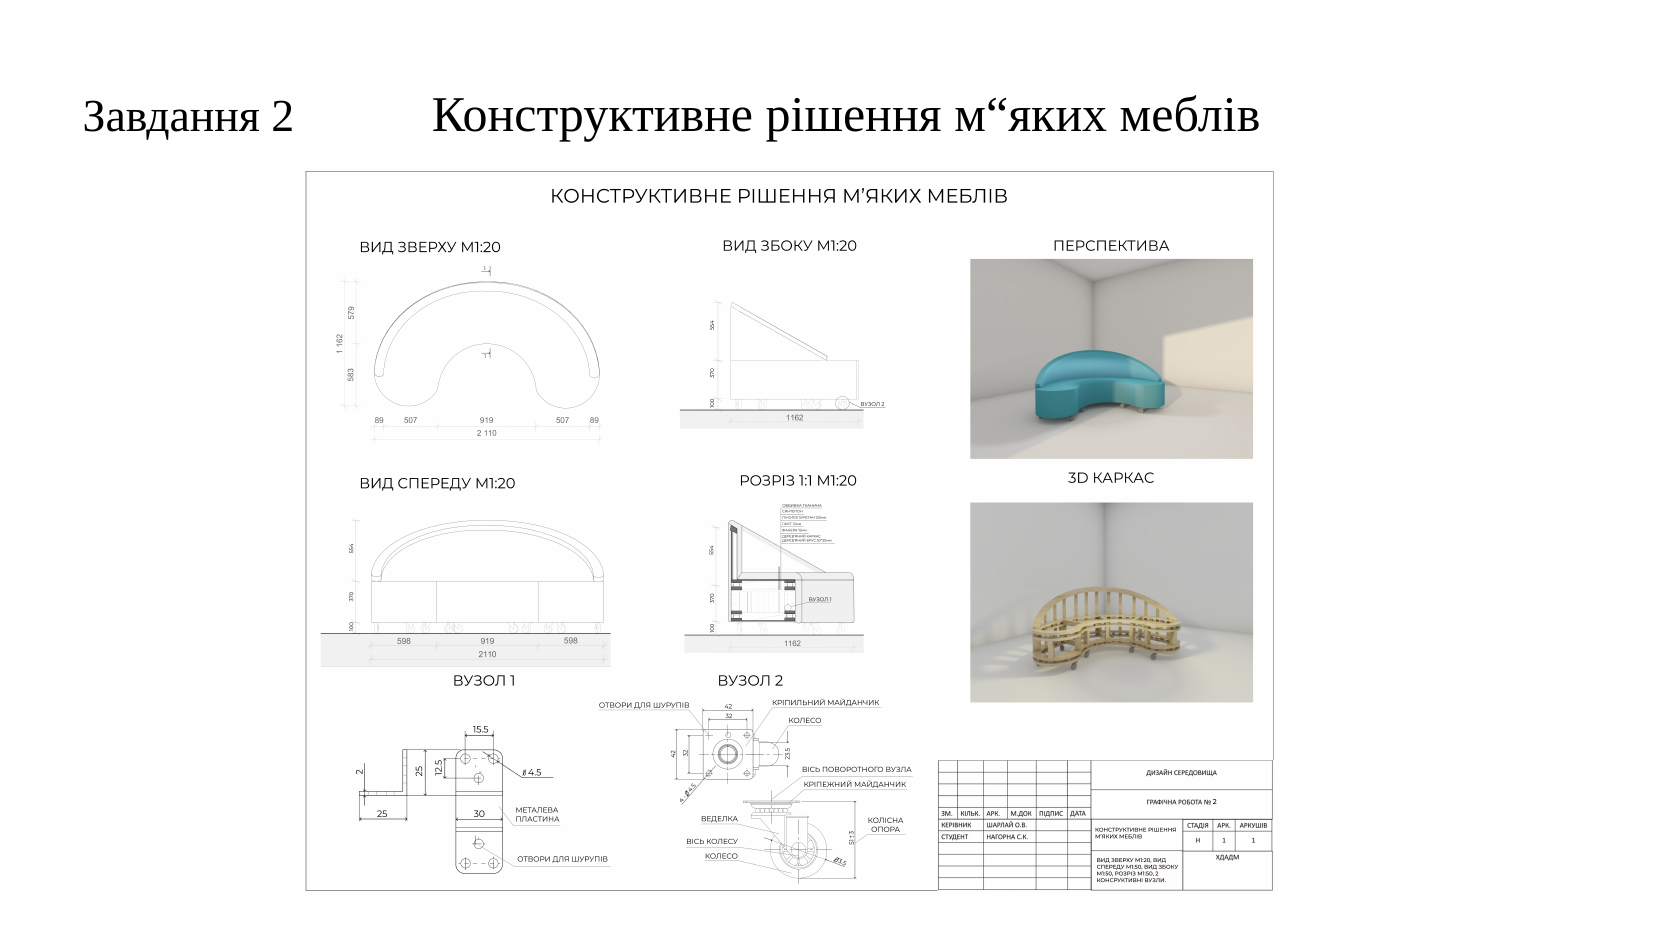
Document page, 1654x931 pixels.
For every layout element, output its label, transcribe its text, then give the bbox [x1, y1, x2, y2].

title Завдання 2 Конструктивне рішення м“яких меблів [82, 37, 1571, 193]
picture [229, 153, 1299, 910]
